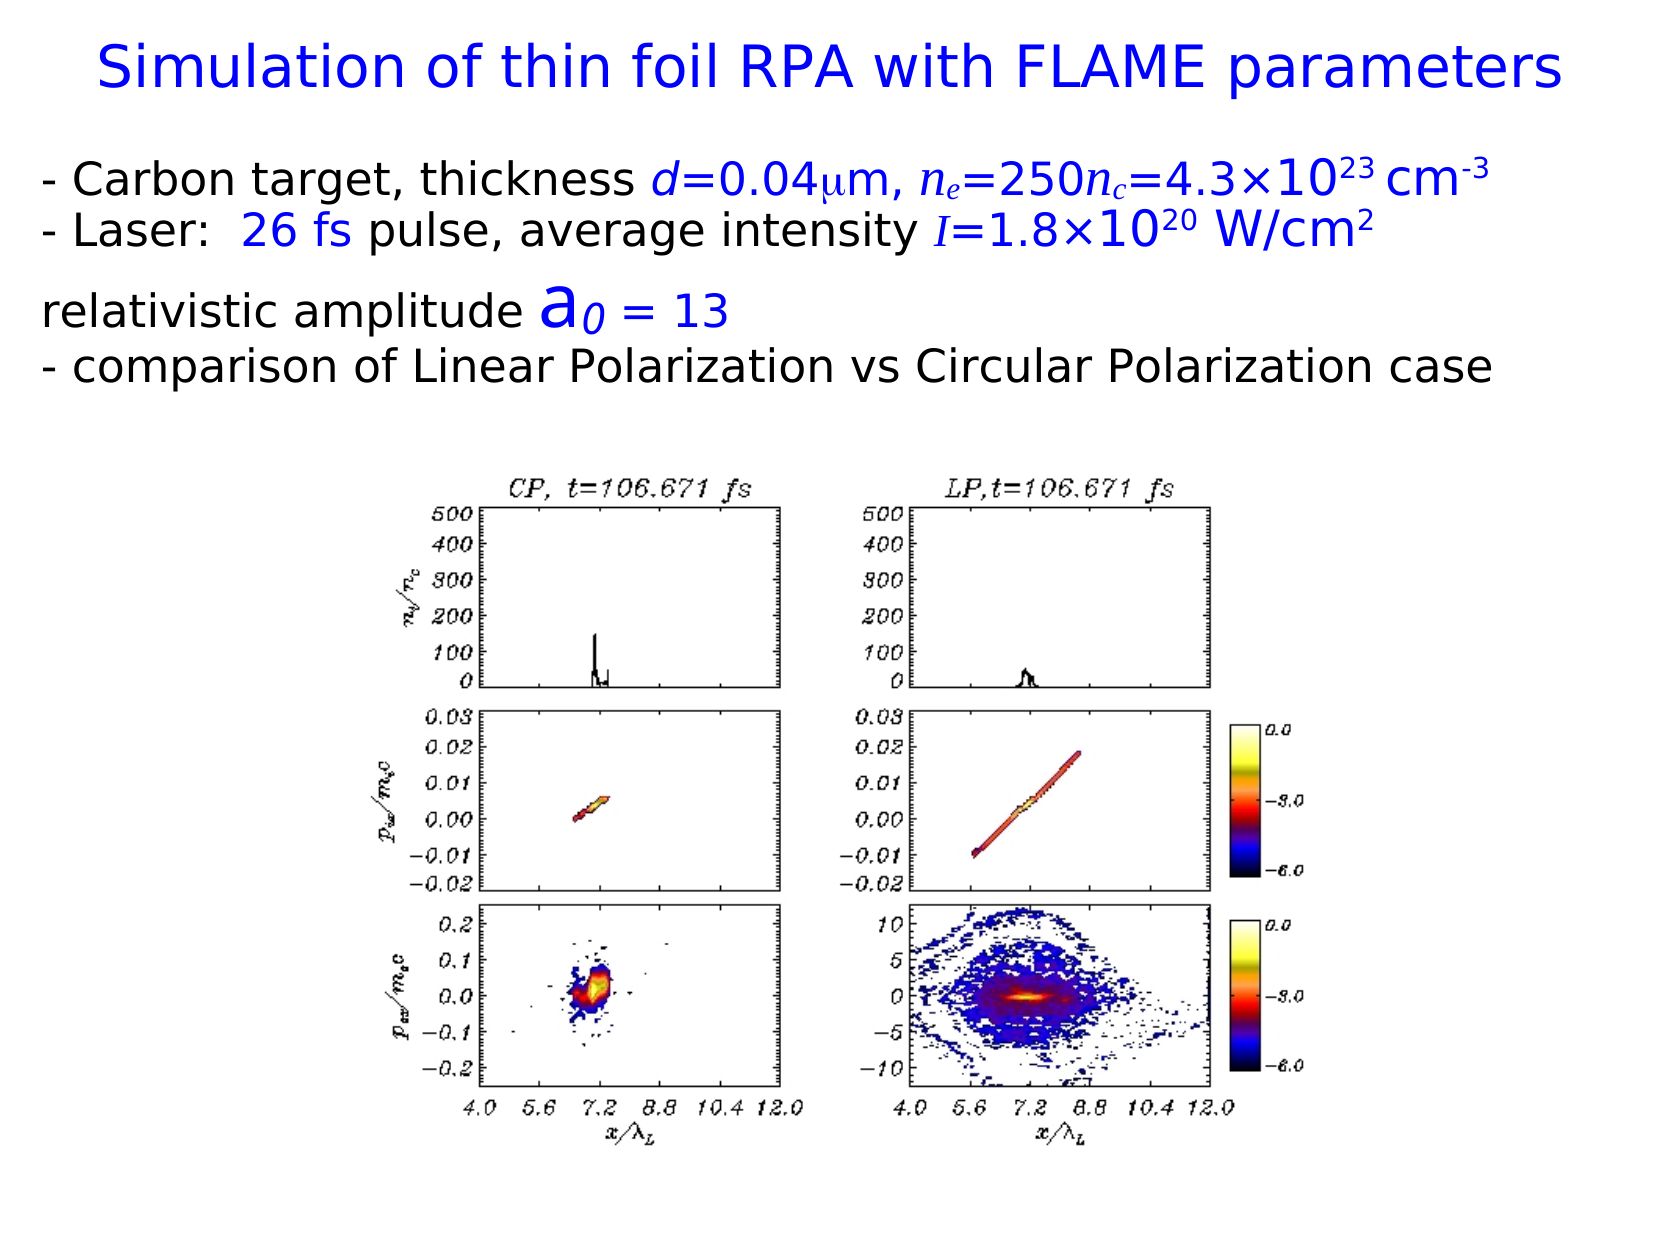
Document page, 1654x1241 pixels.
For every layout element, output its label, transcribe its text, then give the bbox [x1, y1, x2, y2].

text_box - Carbon target, thickness d=0.04mm, ne=250nc=4.3×1023 cm-3 - Laser: 26 fs pulse, average intensity I=1.8×1020 W/cm2 relativistic amplitude a0 = 13 - comparison of Linear Polarization vs Circular Polarization case [25, 146, 1543, 455]
text_box Simulation of thin foil RPA with FLAME parameters [82, 27, 1599, 109]
picture [329, 471, 1330, 1222]
